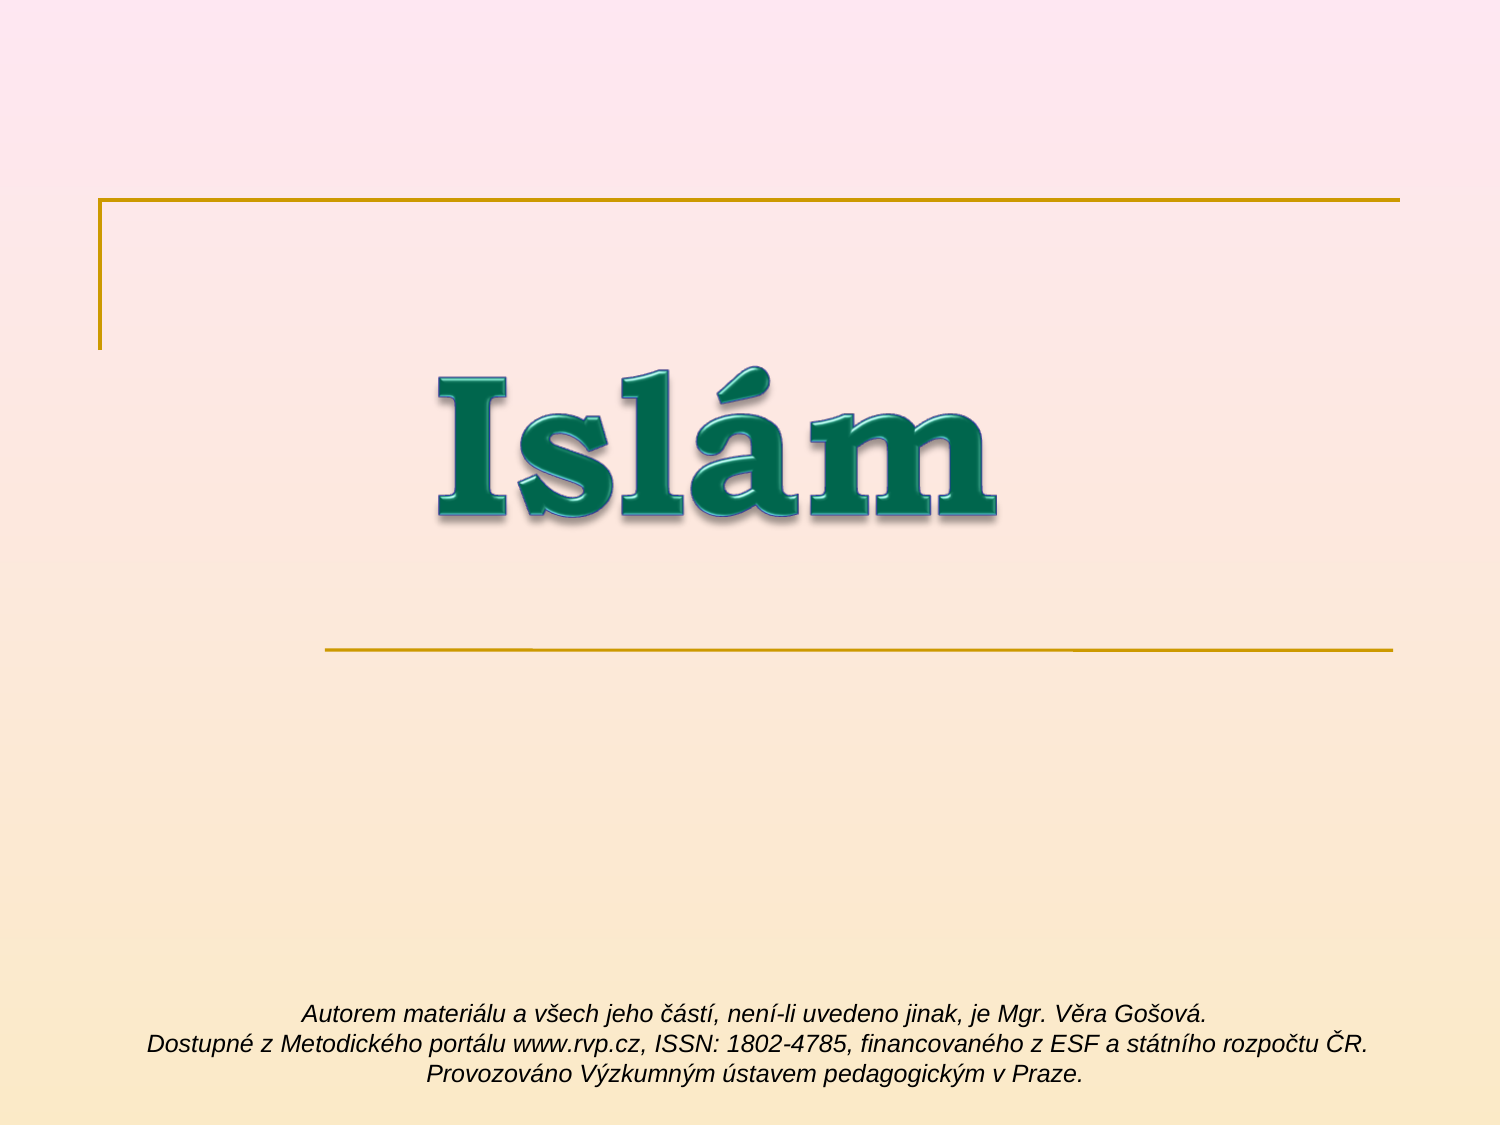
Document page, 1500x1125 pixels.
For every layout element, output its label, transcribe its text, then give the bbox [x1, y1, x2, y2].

text_box Autorem materiálu a všech jeho částí, není-li uvedeno jinak, je Mgr. Věra Gošová. Dostupné z Metodického portálu www.rvp.cz, ISSN: 1802-4785, financovaného z ESF a státního rozpočtu ČR. Provozováno Výzkumným ústavem pedagogickým v Praze. [41, 1034, 1471, 1095]
picture [300, 256, 1134, 583]
